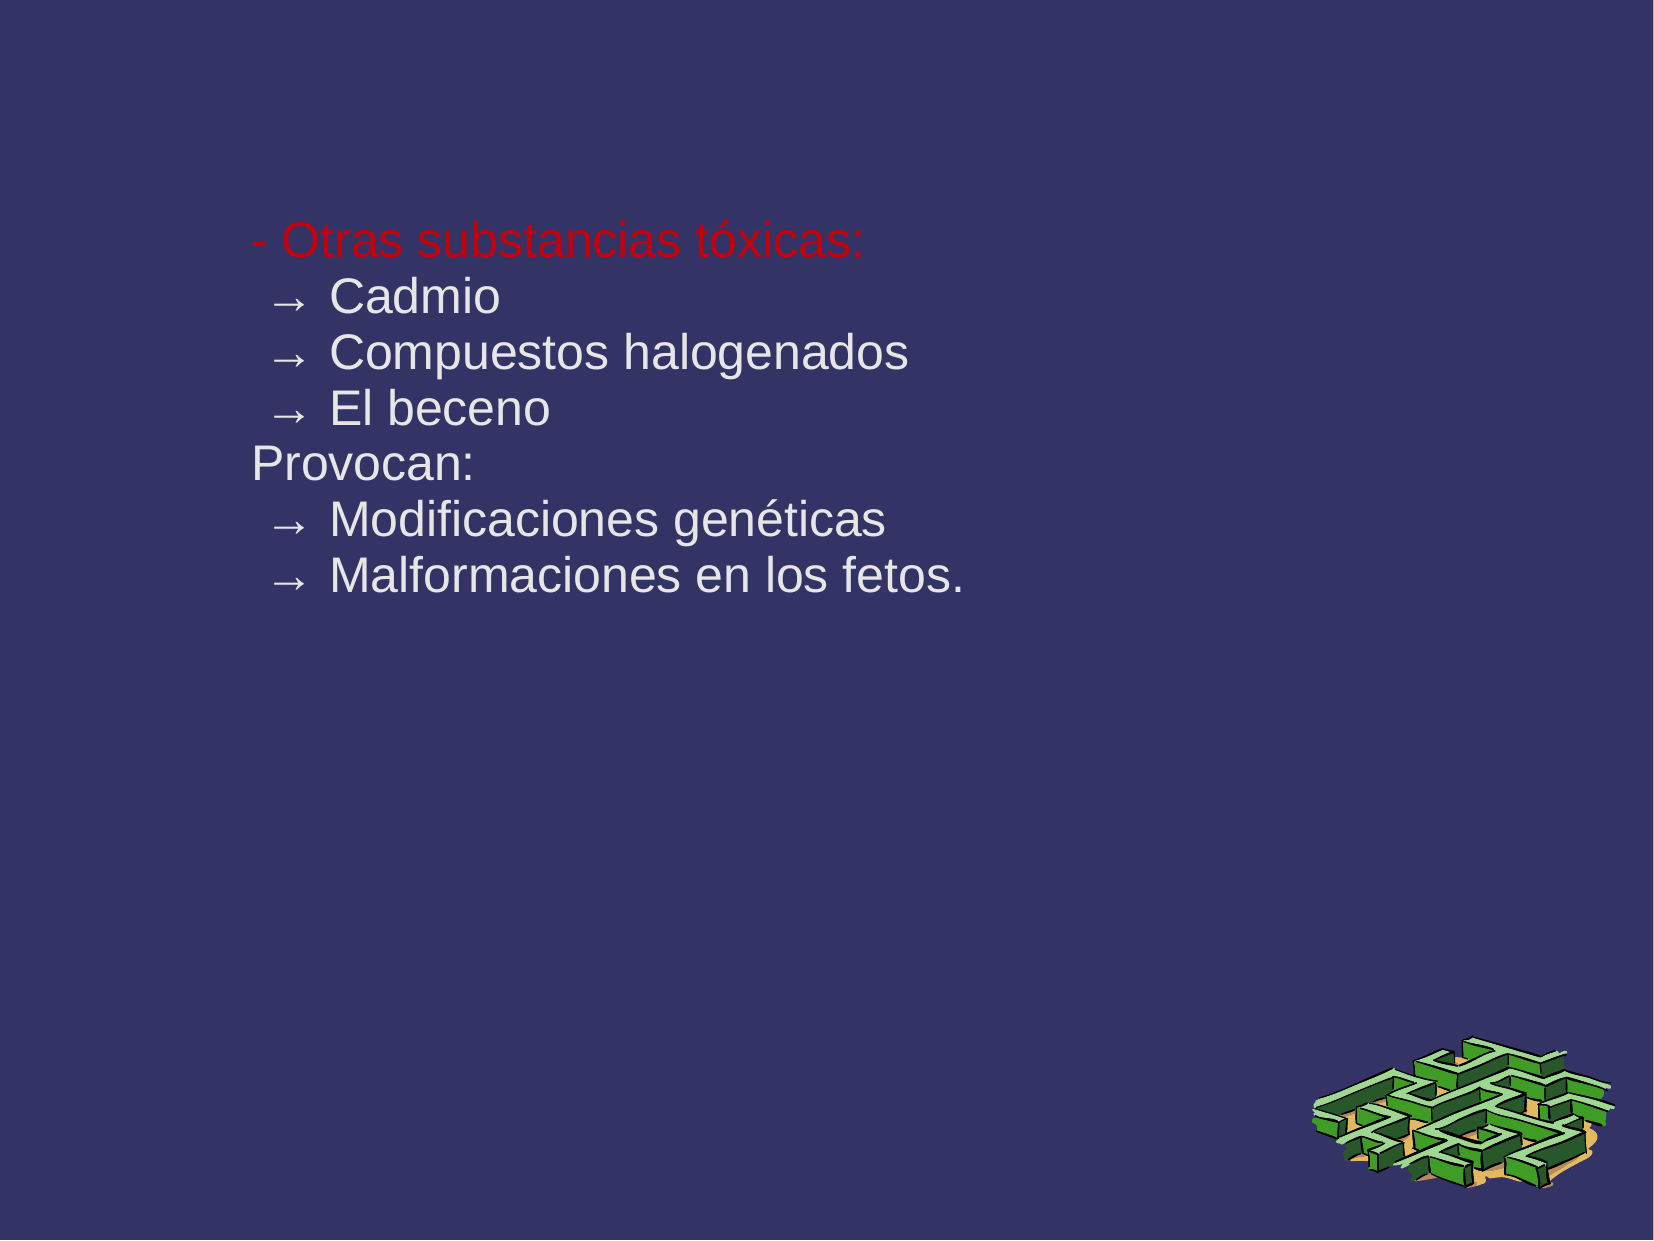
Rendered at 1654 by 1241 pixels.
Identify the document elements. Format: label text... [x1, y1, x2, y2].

list - Otras substancias tóxicas: → Cadmio → Compuestos halogenados → El beceno Provocan: → Modificaciones genéticas → Malformaciones en los fetos. [168, 212, 1560, 994]
